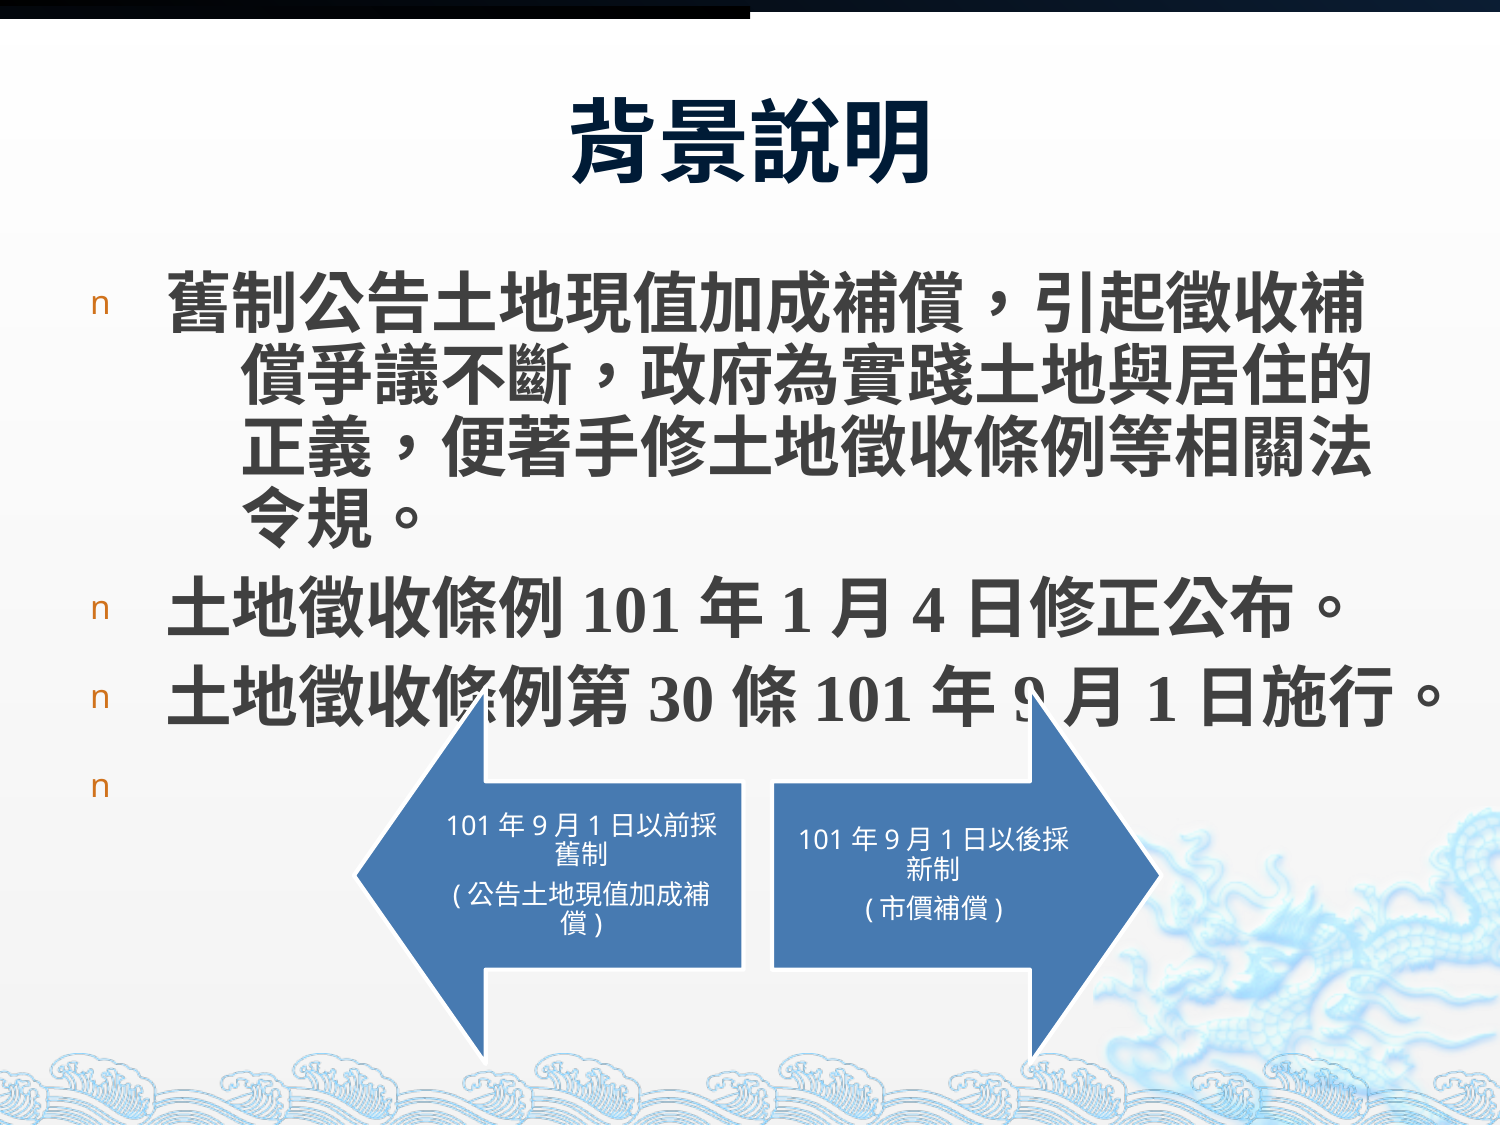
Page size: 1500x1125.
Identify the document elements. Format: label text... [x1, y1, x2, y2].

text_box 101年9月1日以後採新制 (市價補償) [772, 687, 1162, 1064]
list 舊制公告土地現值加成補償，引起徵收補償爭議不斷，政府為實踐土地與居住的正義，便著手修土地徵收條例等相關法令規。 土地徵收條例101年1月4日修正公布。 土地徵收條例第30條101年9月1日施行。 [75, 262, 1426, 1005]
text_box 101年9月1日以前採舊制 (公告土地現值加成補償) [353, 687, 744, 1064]
title 背景說明 [75, 45, 1426, 233]
